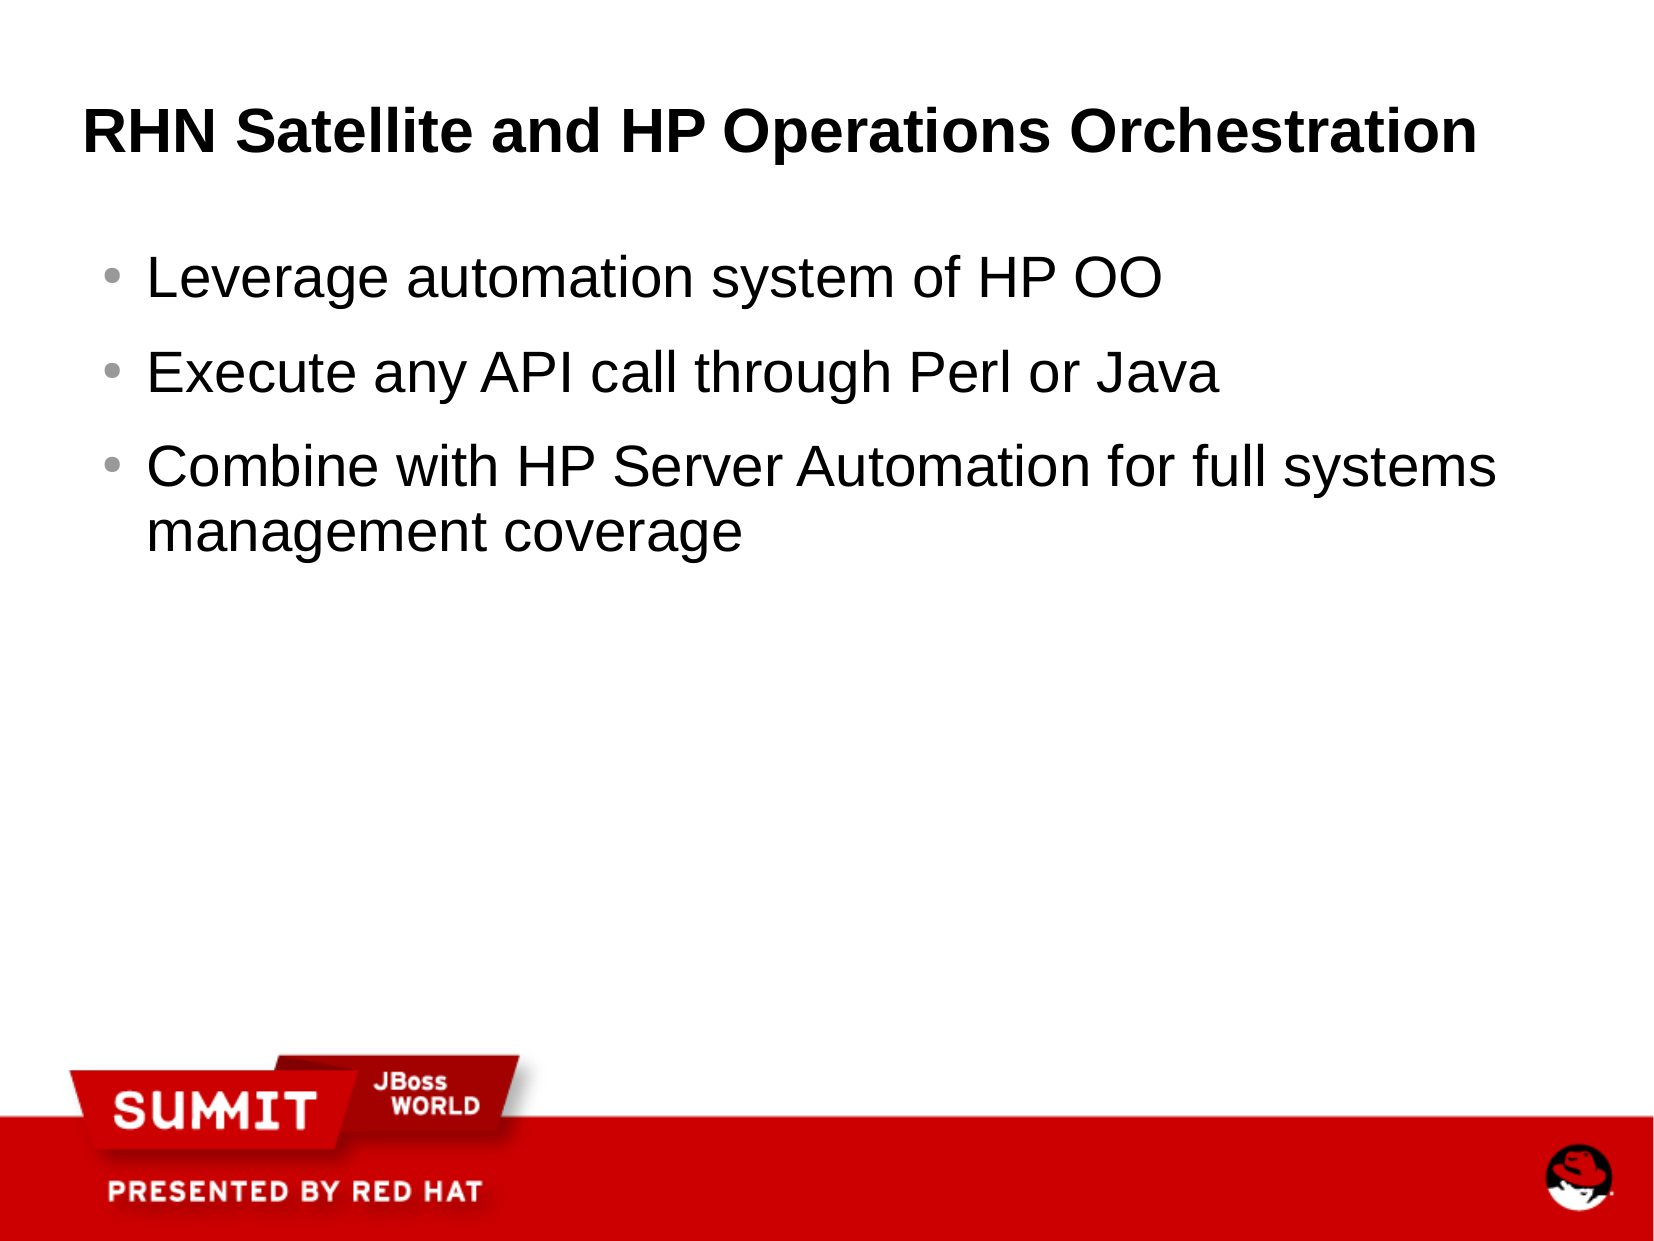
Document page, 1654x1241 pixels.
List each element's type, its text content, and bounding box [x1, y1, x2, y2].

title RHN Satellite and HP Operations Orchestration [82, 37, 1571, 226]
picture [0, 1043, 1654, 1241]
list Leverage automation system of HP OO Execute any API call through Perl or Java Combine with HP Server Automation for full systems management coverage [86, 244, 1576, 1039]
